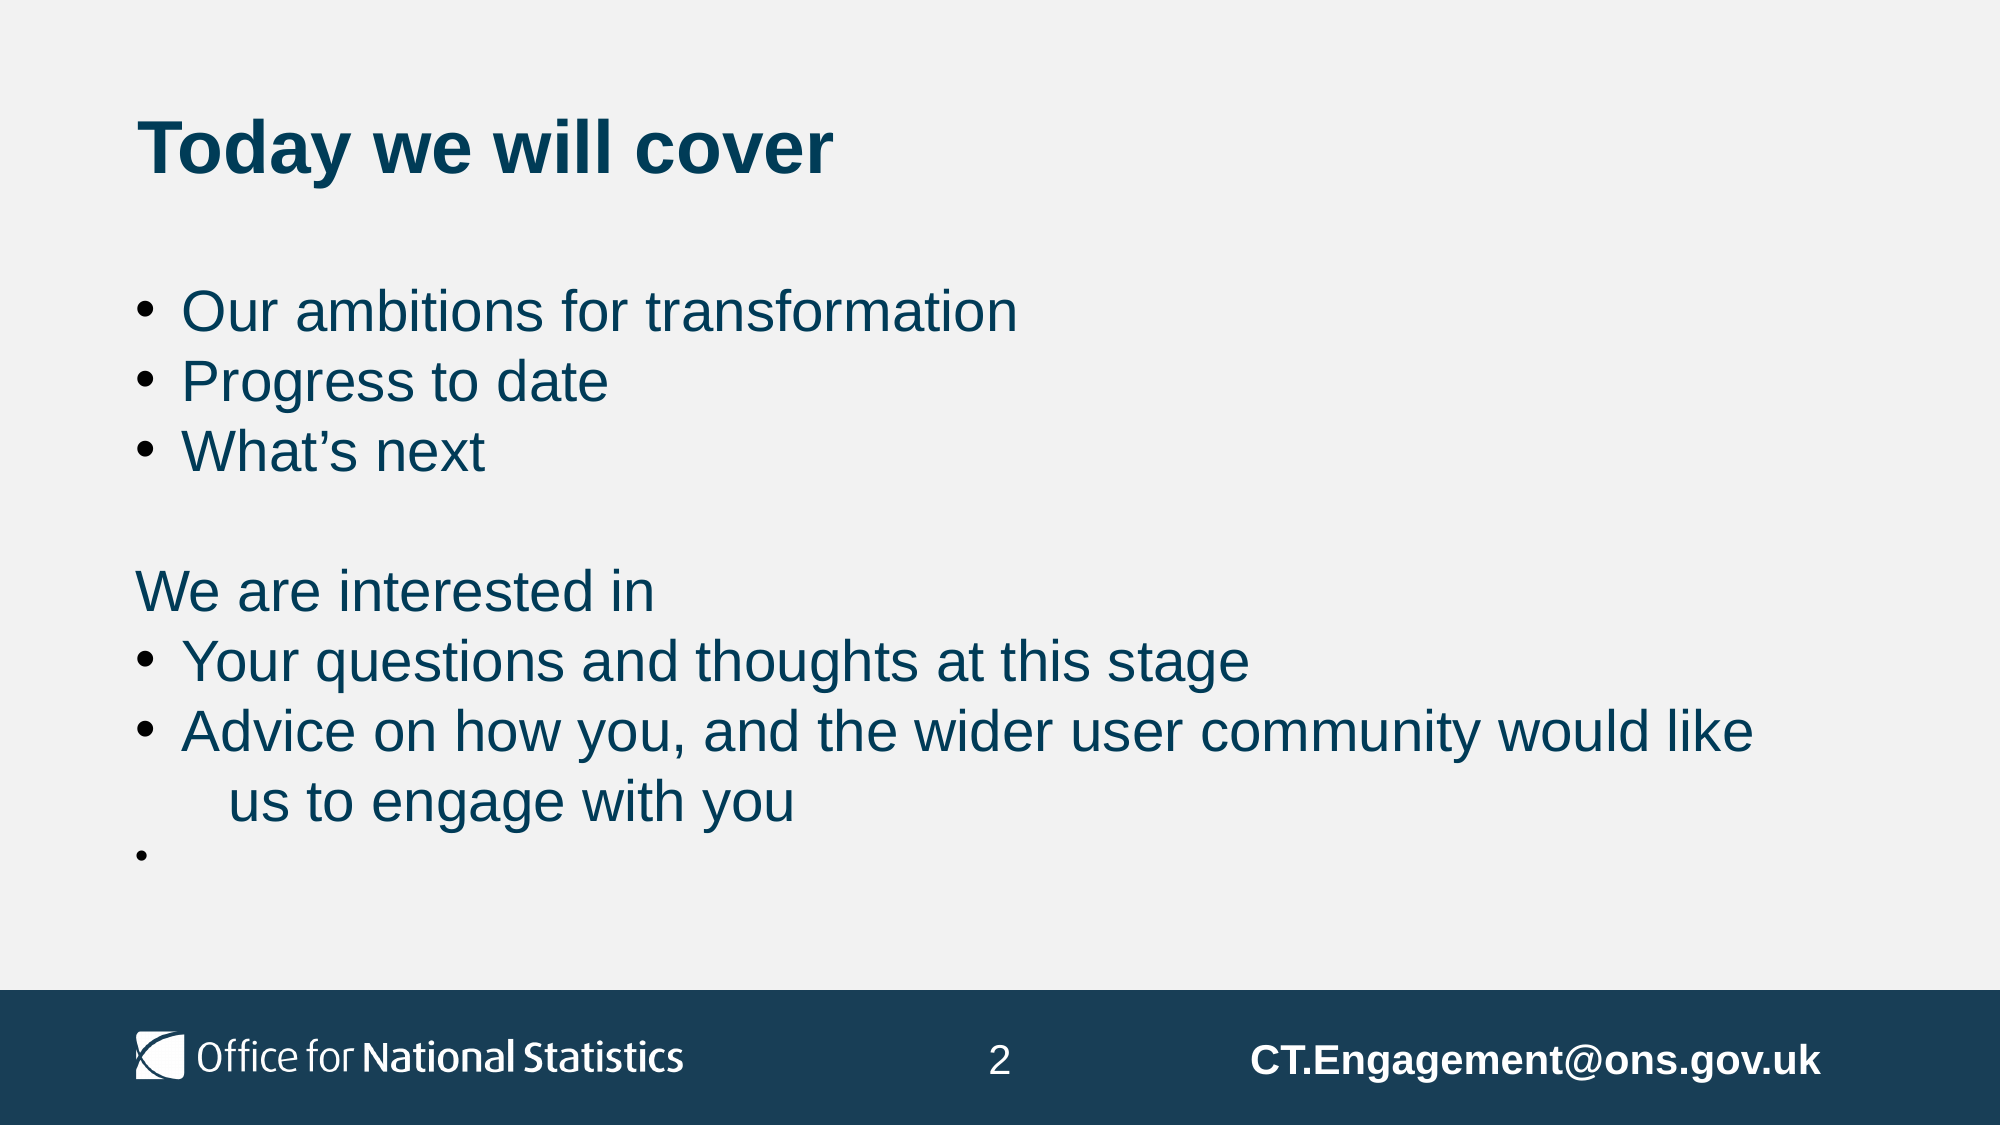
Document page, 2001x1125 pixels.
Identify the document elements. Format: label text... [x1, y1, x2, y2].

text_box Our ambitions for transformation Progress to date What’s next We are interested in Your questions and thoughts at this stage Advice on how you, and the wider user community would like us to engage with you [120, 266, 1846, 893]
text_box CT.Engagement@ons.gov.uk [1236, 1025, 1866, 1086]
text_box 2 [764, 1025, 1236, 1086]
title Today we will cover [137, 105, 1863, 192]
